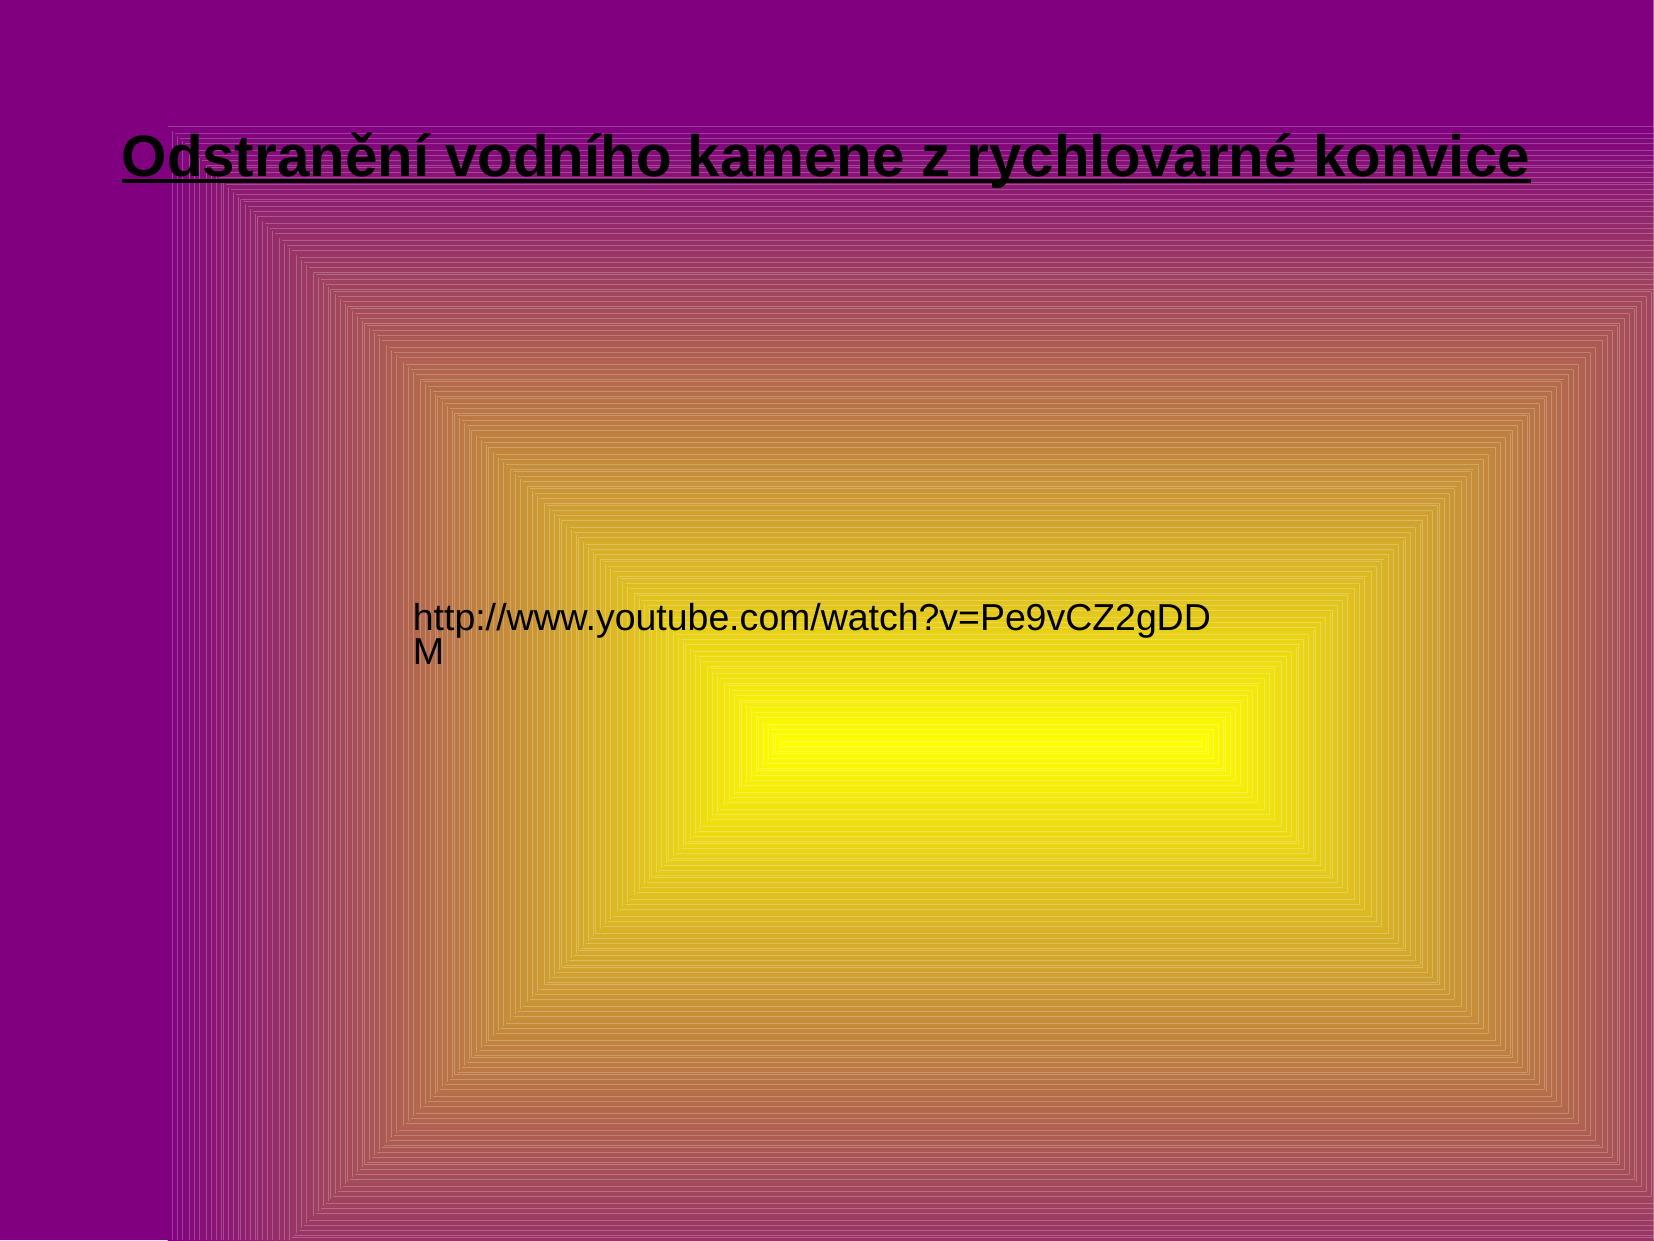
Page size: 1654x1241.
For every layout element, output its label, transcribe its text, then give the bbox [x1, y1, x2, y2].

text_box http://www.youtube.com/watch?v=Pe9vCZ2gDDM [398, 589, 1254, 688]
title Odstranění vodního kamene z rychlovarné konvice [82, 49, 1571, 257]
